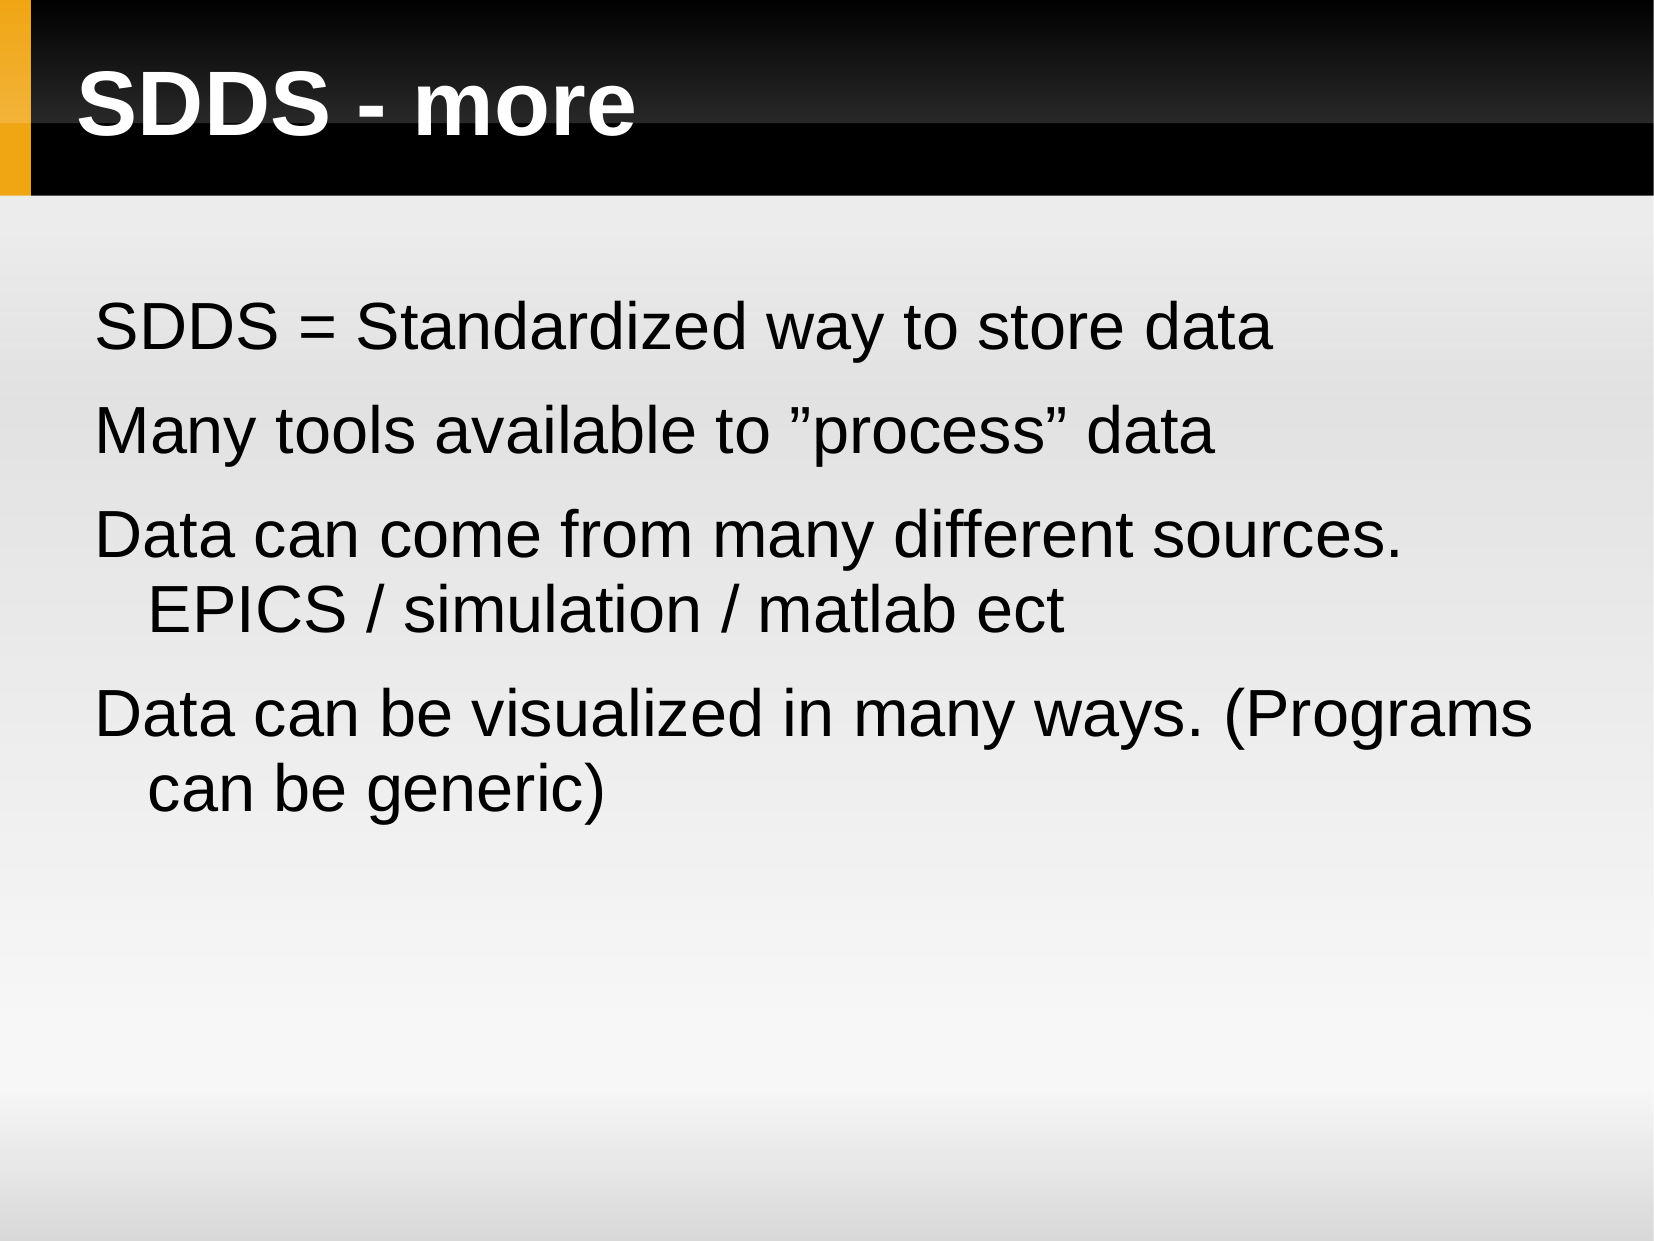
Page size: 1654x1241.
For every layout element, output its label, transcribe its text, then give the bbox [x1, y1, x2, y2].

picture [0, 0, 1654, 1241]
list SDDS = Standardized way to store data Many tools available to ”process” data Data can come from many different sources. EPICS / simulation / matlab ect Data can be visualized in many ways. (Programs can be generic) [76, 288, 1565, 1093]
title SDDS - more [76, 7, 1565, 200]
